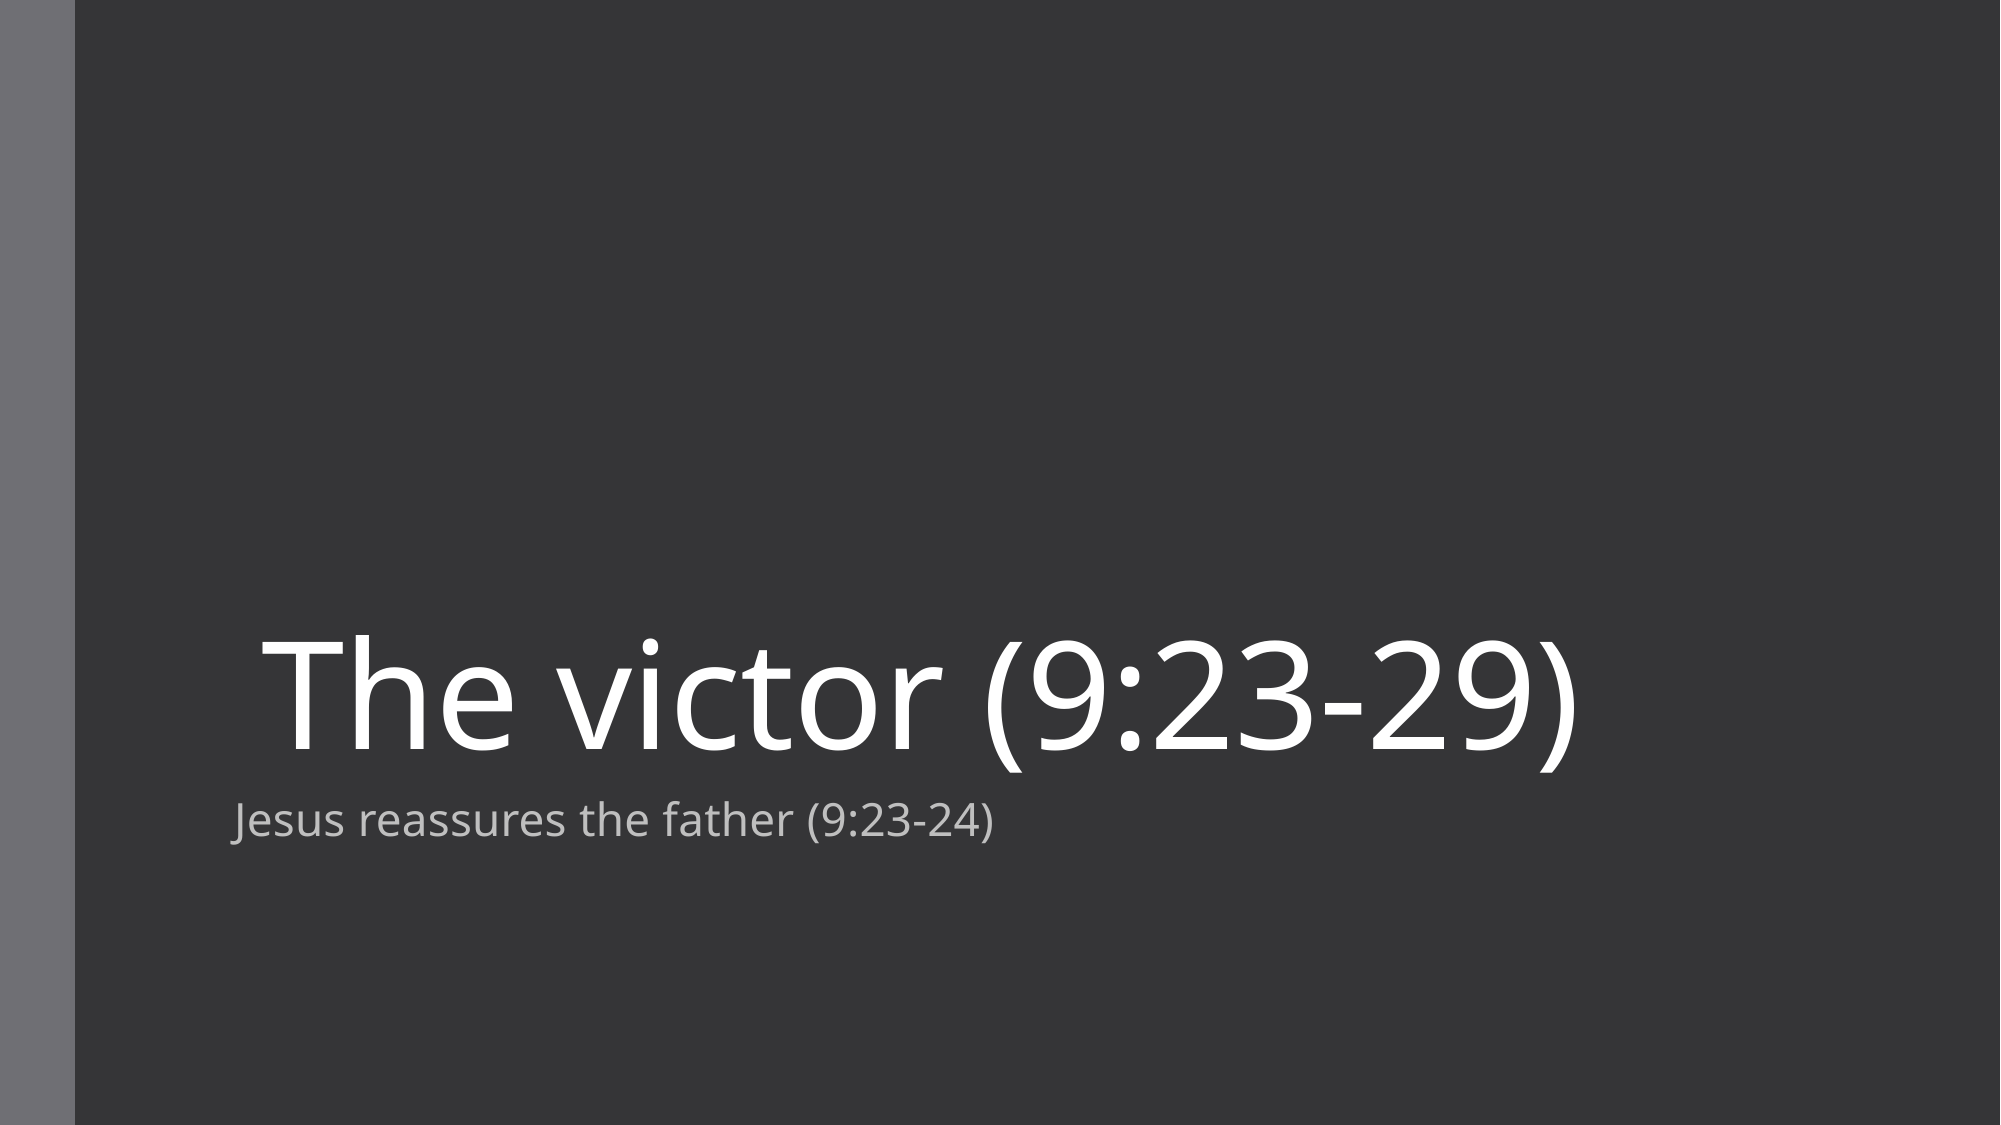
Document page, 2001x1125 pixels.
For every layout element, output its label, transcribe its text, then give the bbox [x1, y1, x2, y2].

title The victor (9:23-29) [206, 124, 1752, 787]
subtitle Jesus reassures the father (9:23-24) [206, 787, 1752, 1066]
